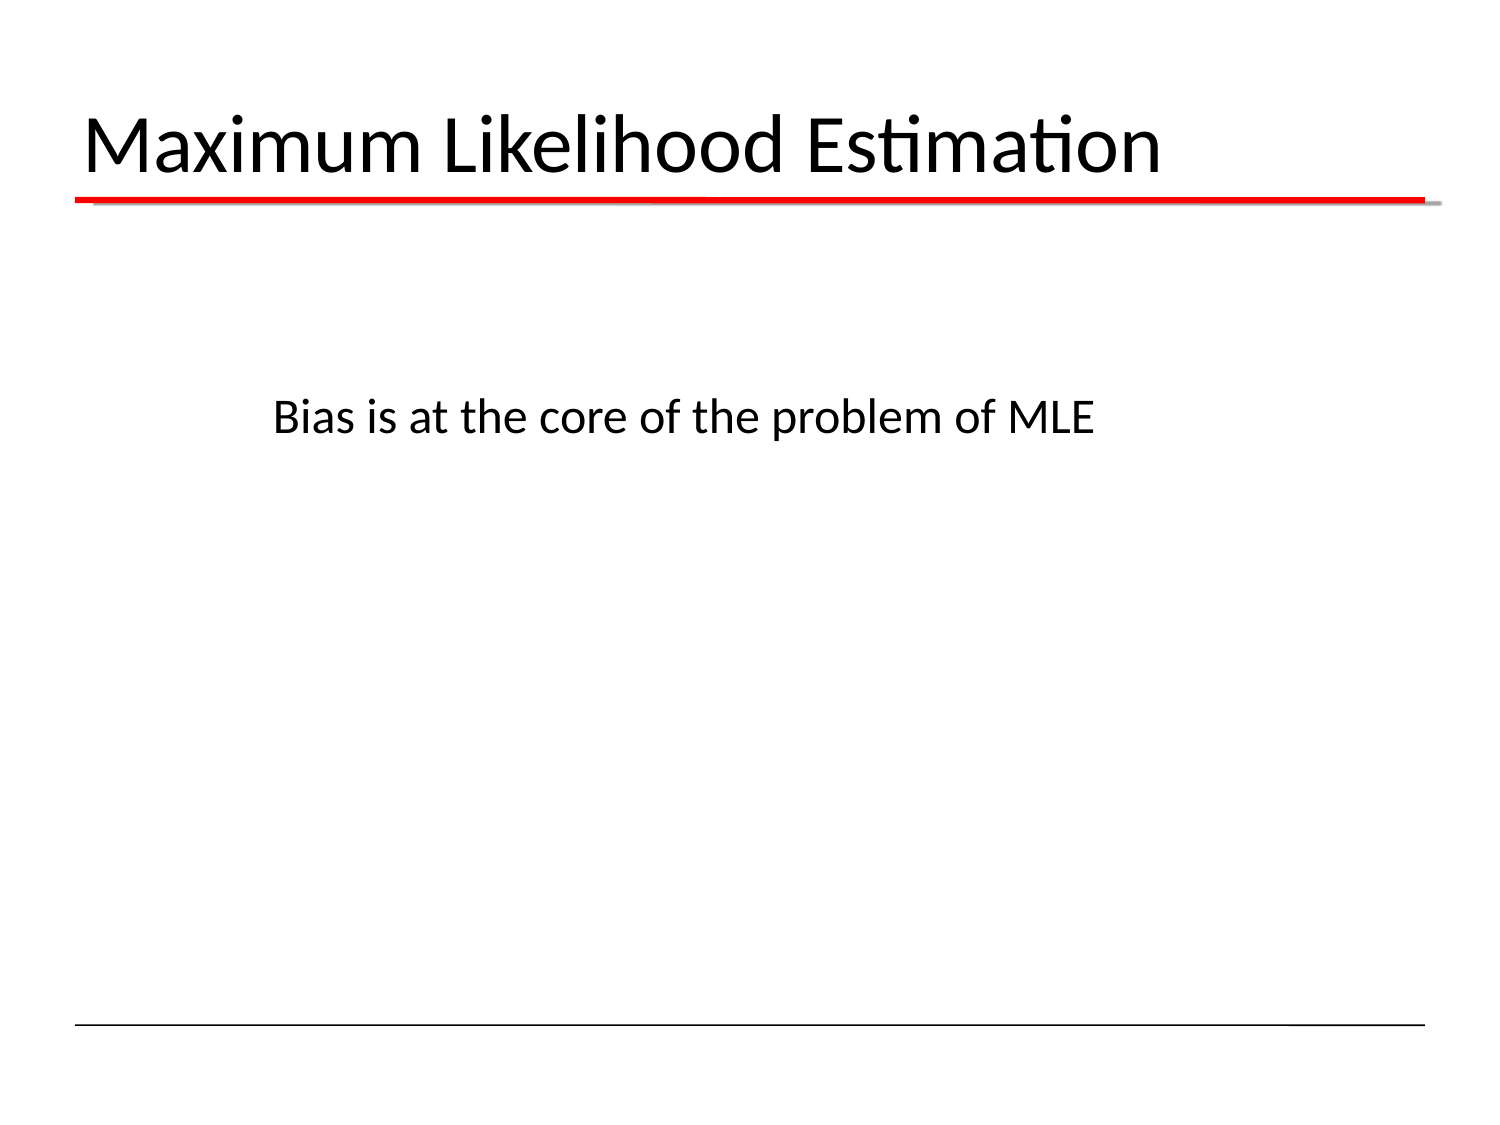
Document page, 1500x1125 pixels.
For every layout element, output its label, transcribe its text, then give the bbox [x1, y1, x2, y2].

list Bias is at the core of the problem of MLE [237, 287, 1326, 813]
title Maximum Likelihood Estimation [67, 45, 1455, 233]
